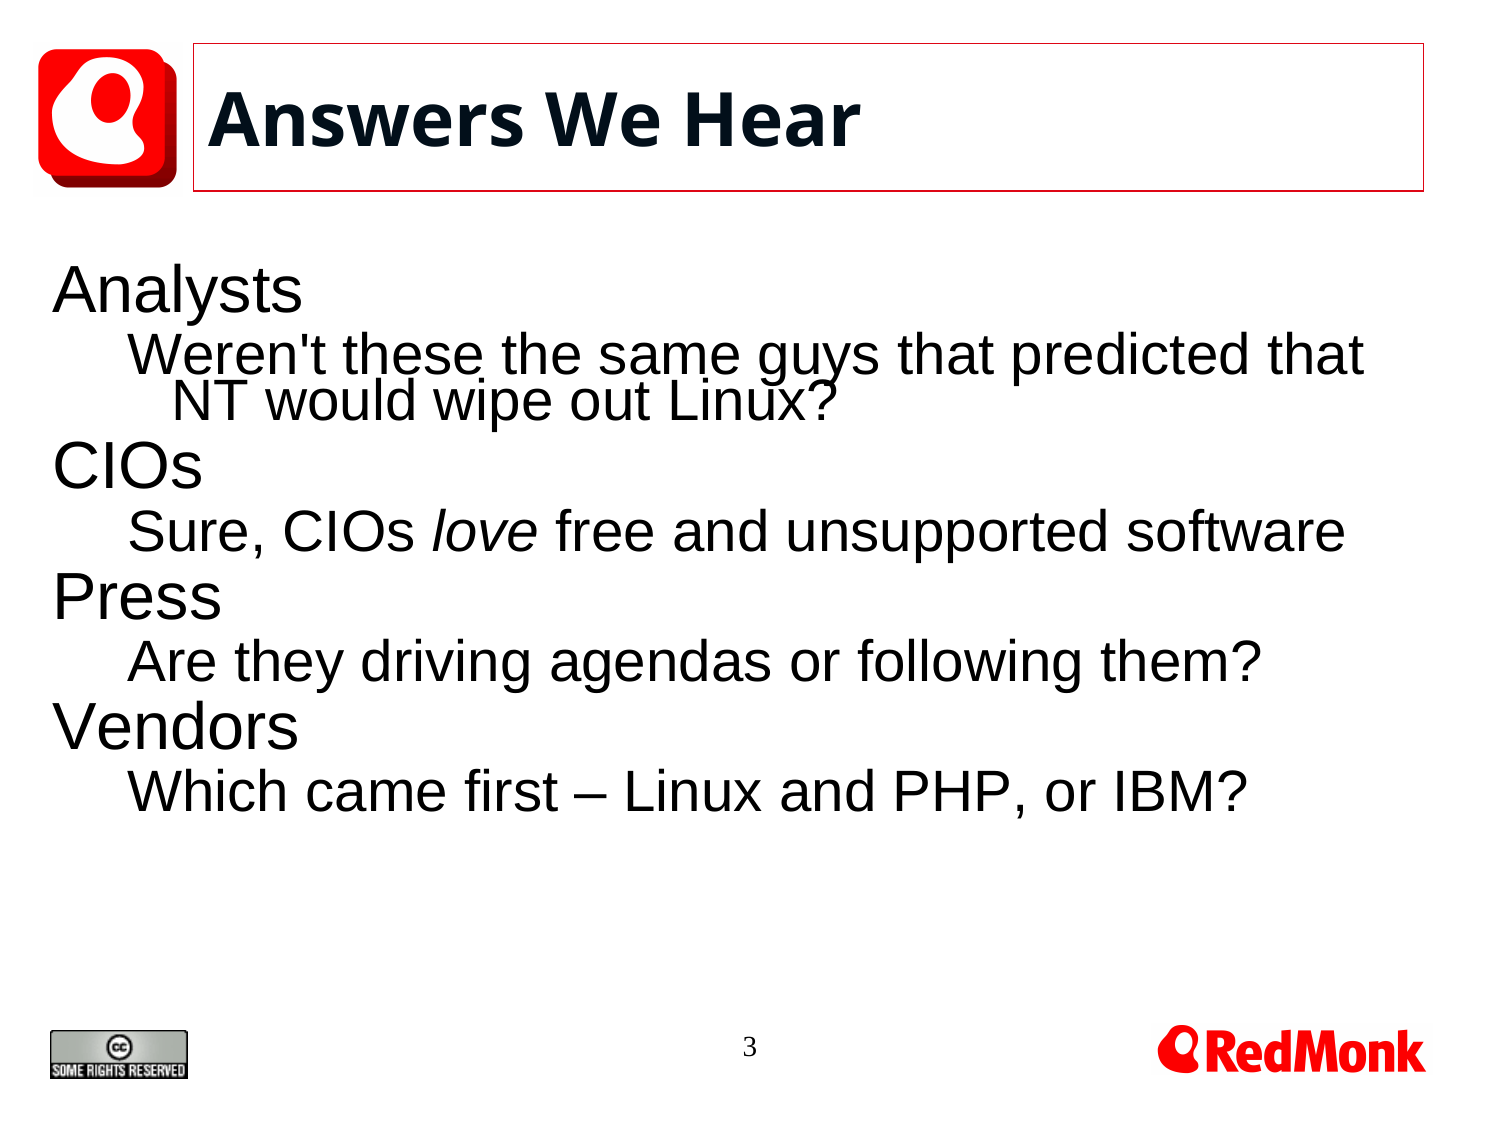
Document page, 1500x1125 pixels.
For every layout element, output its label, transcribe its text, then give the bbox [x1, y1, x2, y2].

picture [33, 42, 183, 197]
picture [1151, 1023, 1433, 1075]
title Answers We Hear [193, 43, 1424, 191]
picture [50, 1030, 188, 1079]
list Analysts Weren't these the same guys that predicted that NT would wipe out Linux? CIOs Sure, CIOs love free and unsupported software Press Are they driving agendas or following them? Vendors Which came first – Linux and PHP, or IBM? [37, 262, 1425, 1006]
